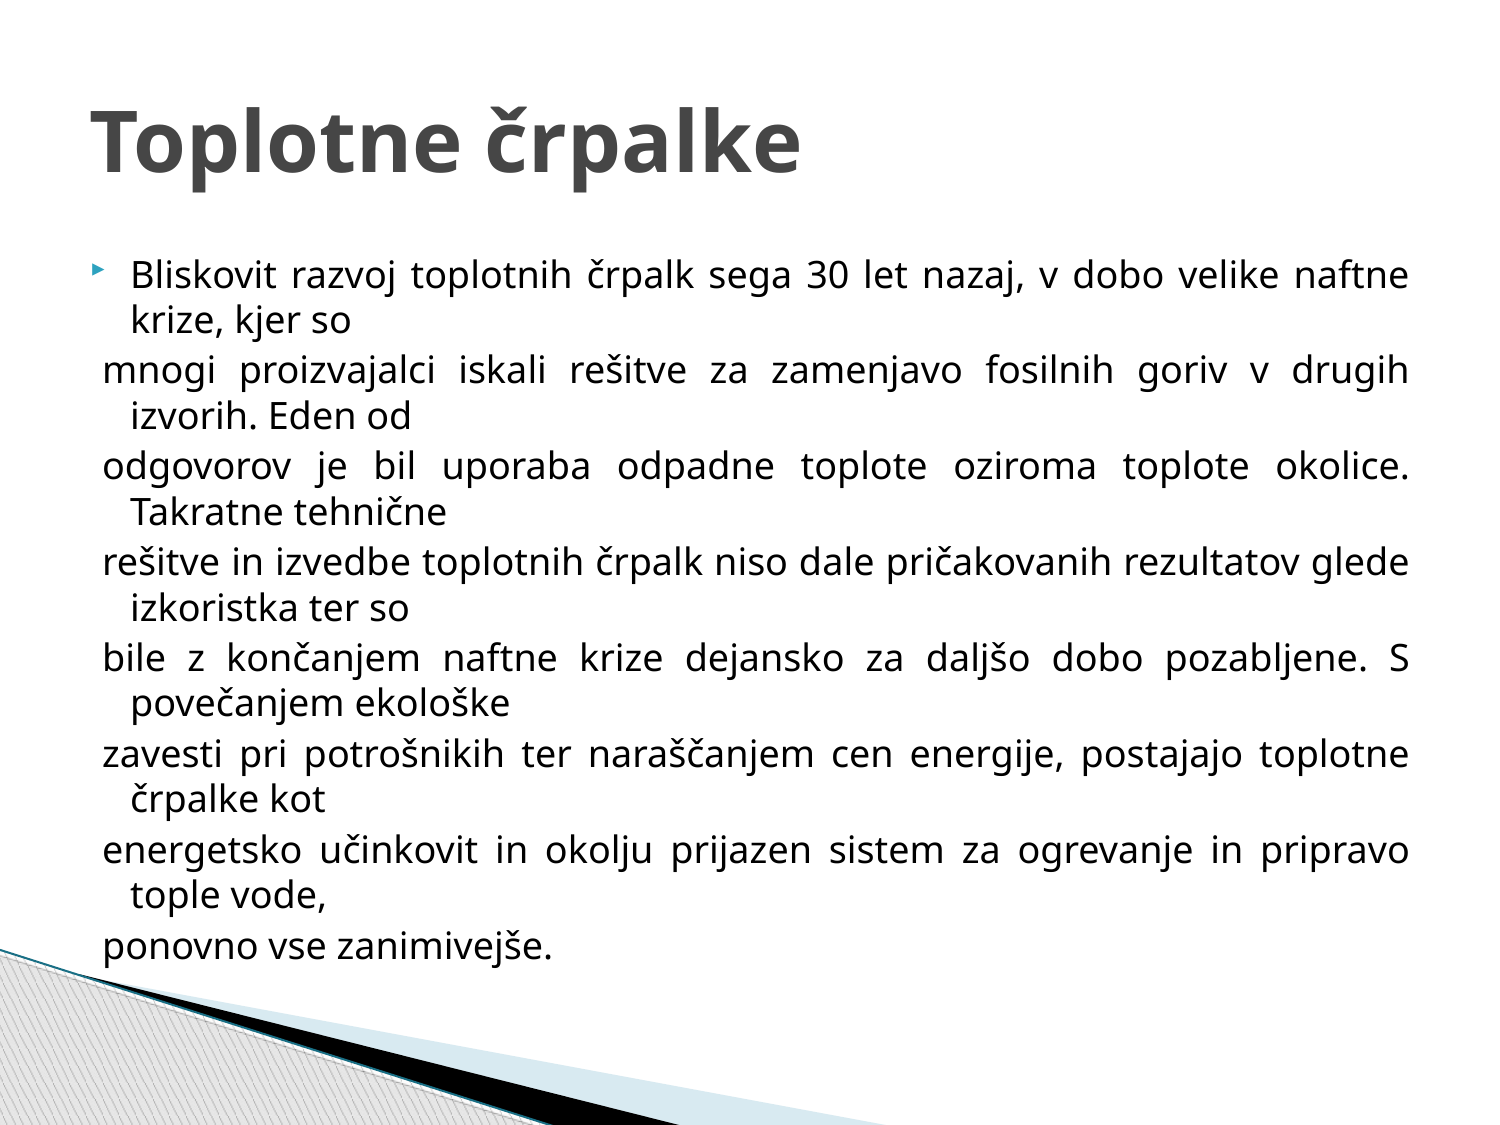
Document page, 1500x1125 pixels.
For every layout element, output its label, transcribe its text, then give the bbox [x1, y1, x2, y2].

title Toplotne črpalke [75, 45, 1425, 233]
list Bliskovit razvoj toplotnih črpalk sega 30 let nazaj, v dobo velike naftne krize, kjer so mnogi proizvajalci iskali rešitve za zamenjavo fosilnih goriv v drugih izvorih. Eden od odgovorov je bil uporaba odpadne toplote oziroma toplote okolice. Takratne tehnične rešitve in izvedbe toplotnih črpalk niso dale pričakovanih rezultatov glede izkoristka ter so bile z končanjem naftne krize dejansko za daljšo dobo pozabljene. S povečanjem ekološke zavesti pri potrošnikih ter naraščanjem cen energije, postajajo toplotne črpalke kot energetsko učinkovit in okolju prijazen sistem za ogrevanje in pripravo tople vode, ponovno vse zanimivejše. [75, 242, 1425, 986]
